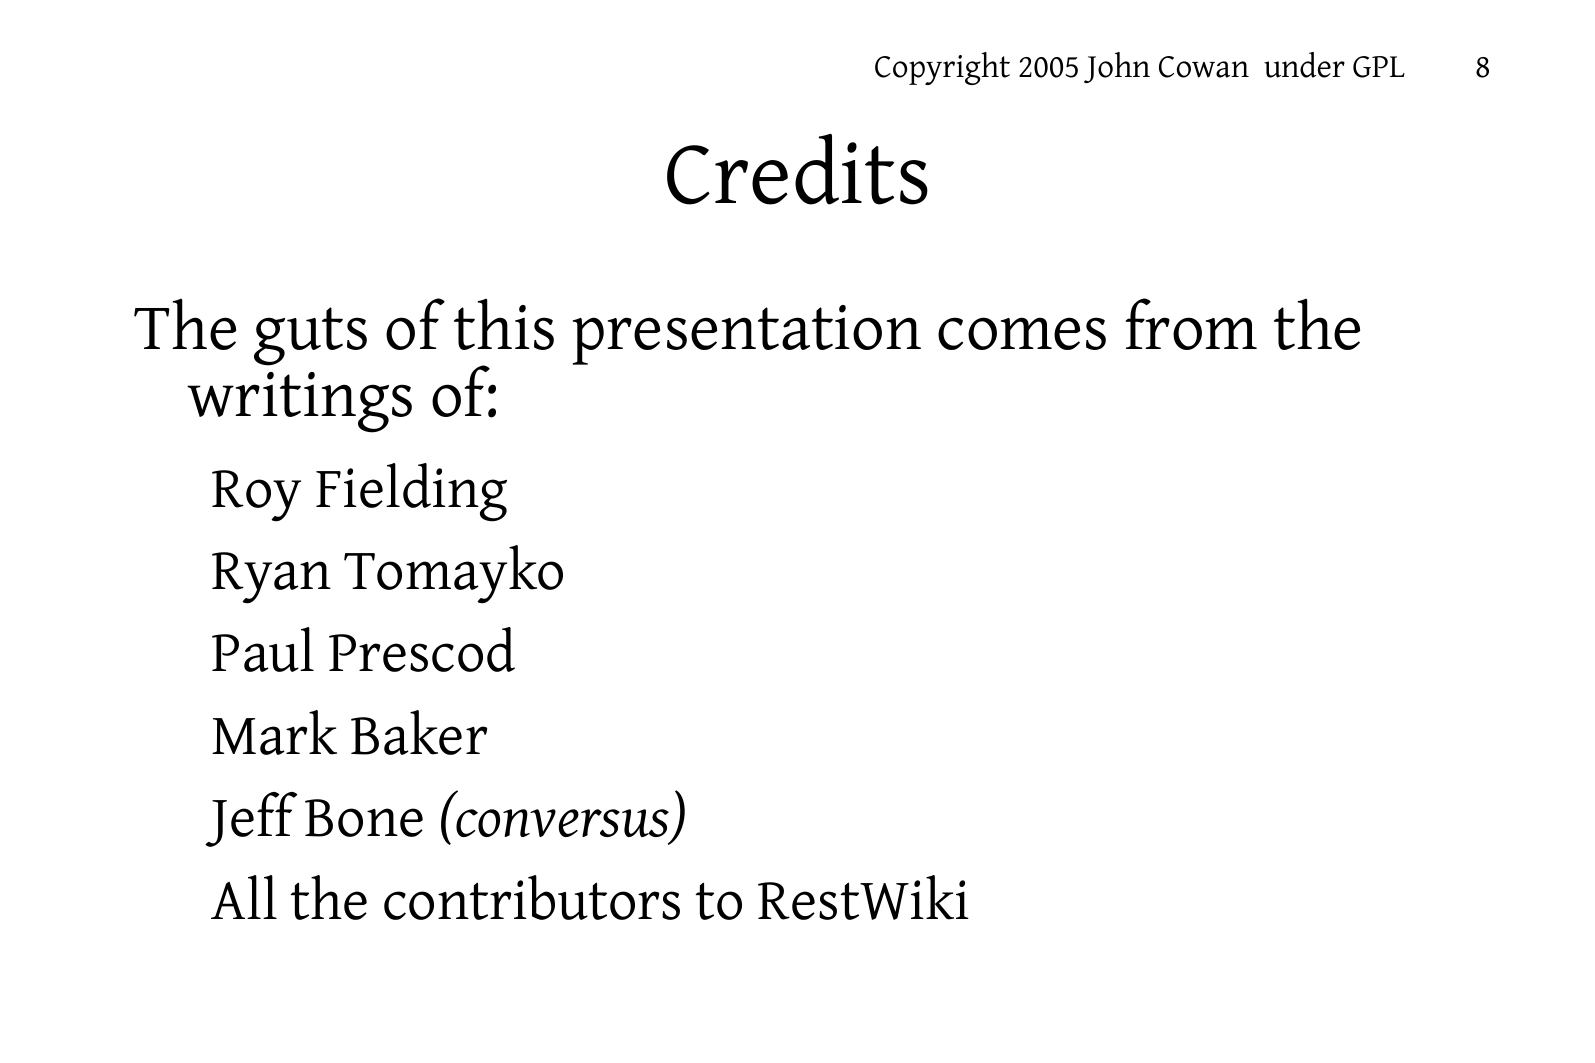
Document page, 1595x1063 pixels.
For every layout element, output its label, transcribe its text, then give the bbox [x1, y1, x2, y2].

list The guts of this presentation comes from the writings of: Roy Fielding Ryan Tomayko Paul Prescod Mark Baker Jeff Bone (conversus) All the contributors to RestWiki [117, 295, 1479, 1016]
title Credits [117, 88, 1479, 266]
